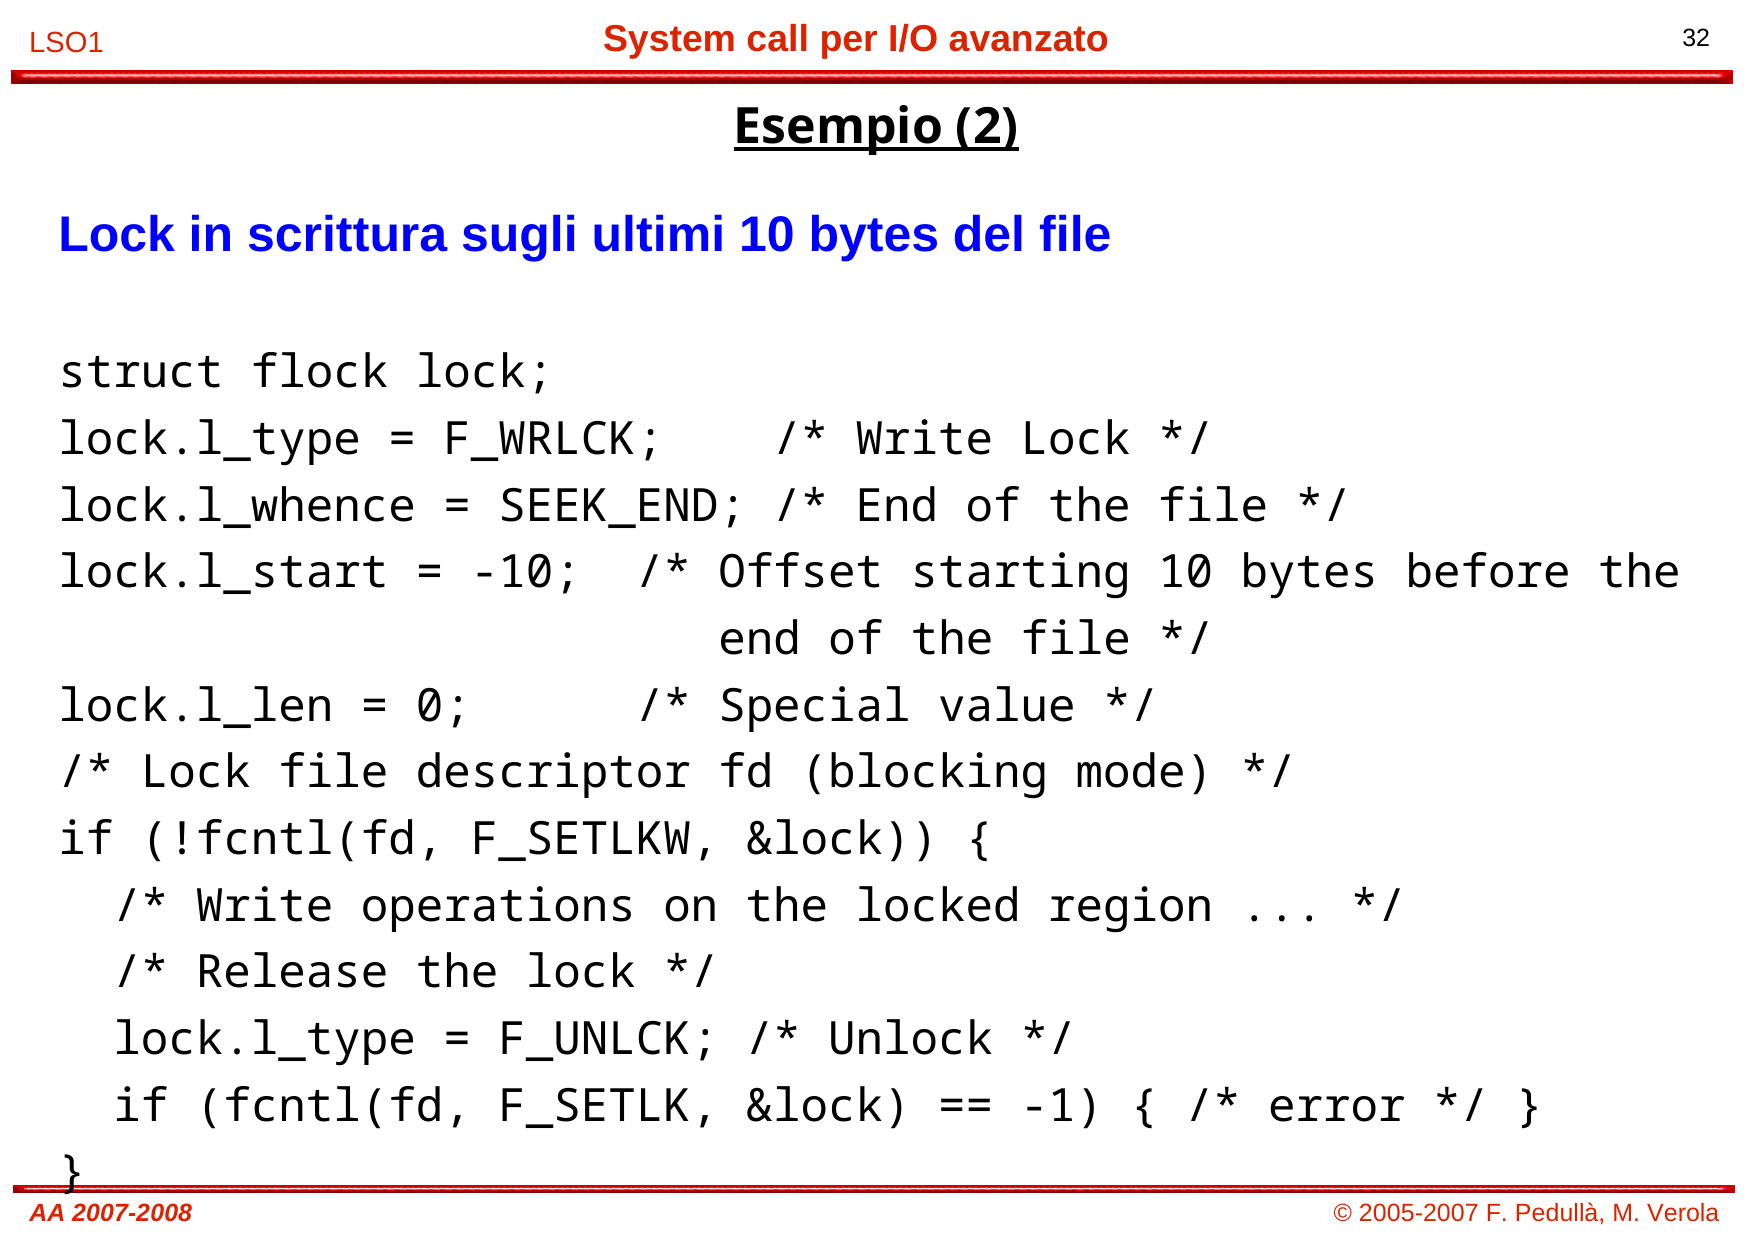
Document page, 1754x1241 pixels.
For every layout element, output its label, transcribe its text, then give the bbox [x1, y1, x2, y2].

picture [71, 1185, 1735, 1193]
list Lock in scrittura sugli ultimi 10 bytes del file struct flock lock; lock.l_type = F_WRLCK; /* Write Lock */ lock.l_whence = SEEK_END; /* End of the file */ lock.l_start = -10; /* Offset starting 10 bytes before the end of the file */ lock.l_len = 0; /* Special value */ /* Lock file descriptor fd (blocking mode) */ if (!fcntl(fd, F_SETLKW, &lock)) { /* Write operations on the locked region ... */ /* Release the lock */ lock.l_type = F_UNLCK; /* Unlock */ if (fcntl(fd, F_SETLK, &lock) == -1) { /* error */ } } [58, 206, 1696, 1075]
picture [11, 70, 1733, 84]
picture [13, 1185, 69, 1193]
title Esempio (2) [40, 78, 1713, 174]
